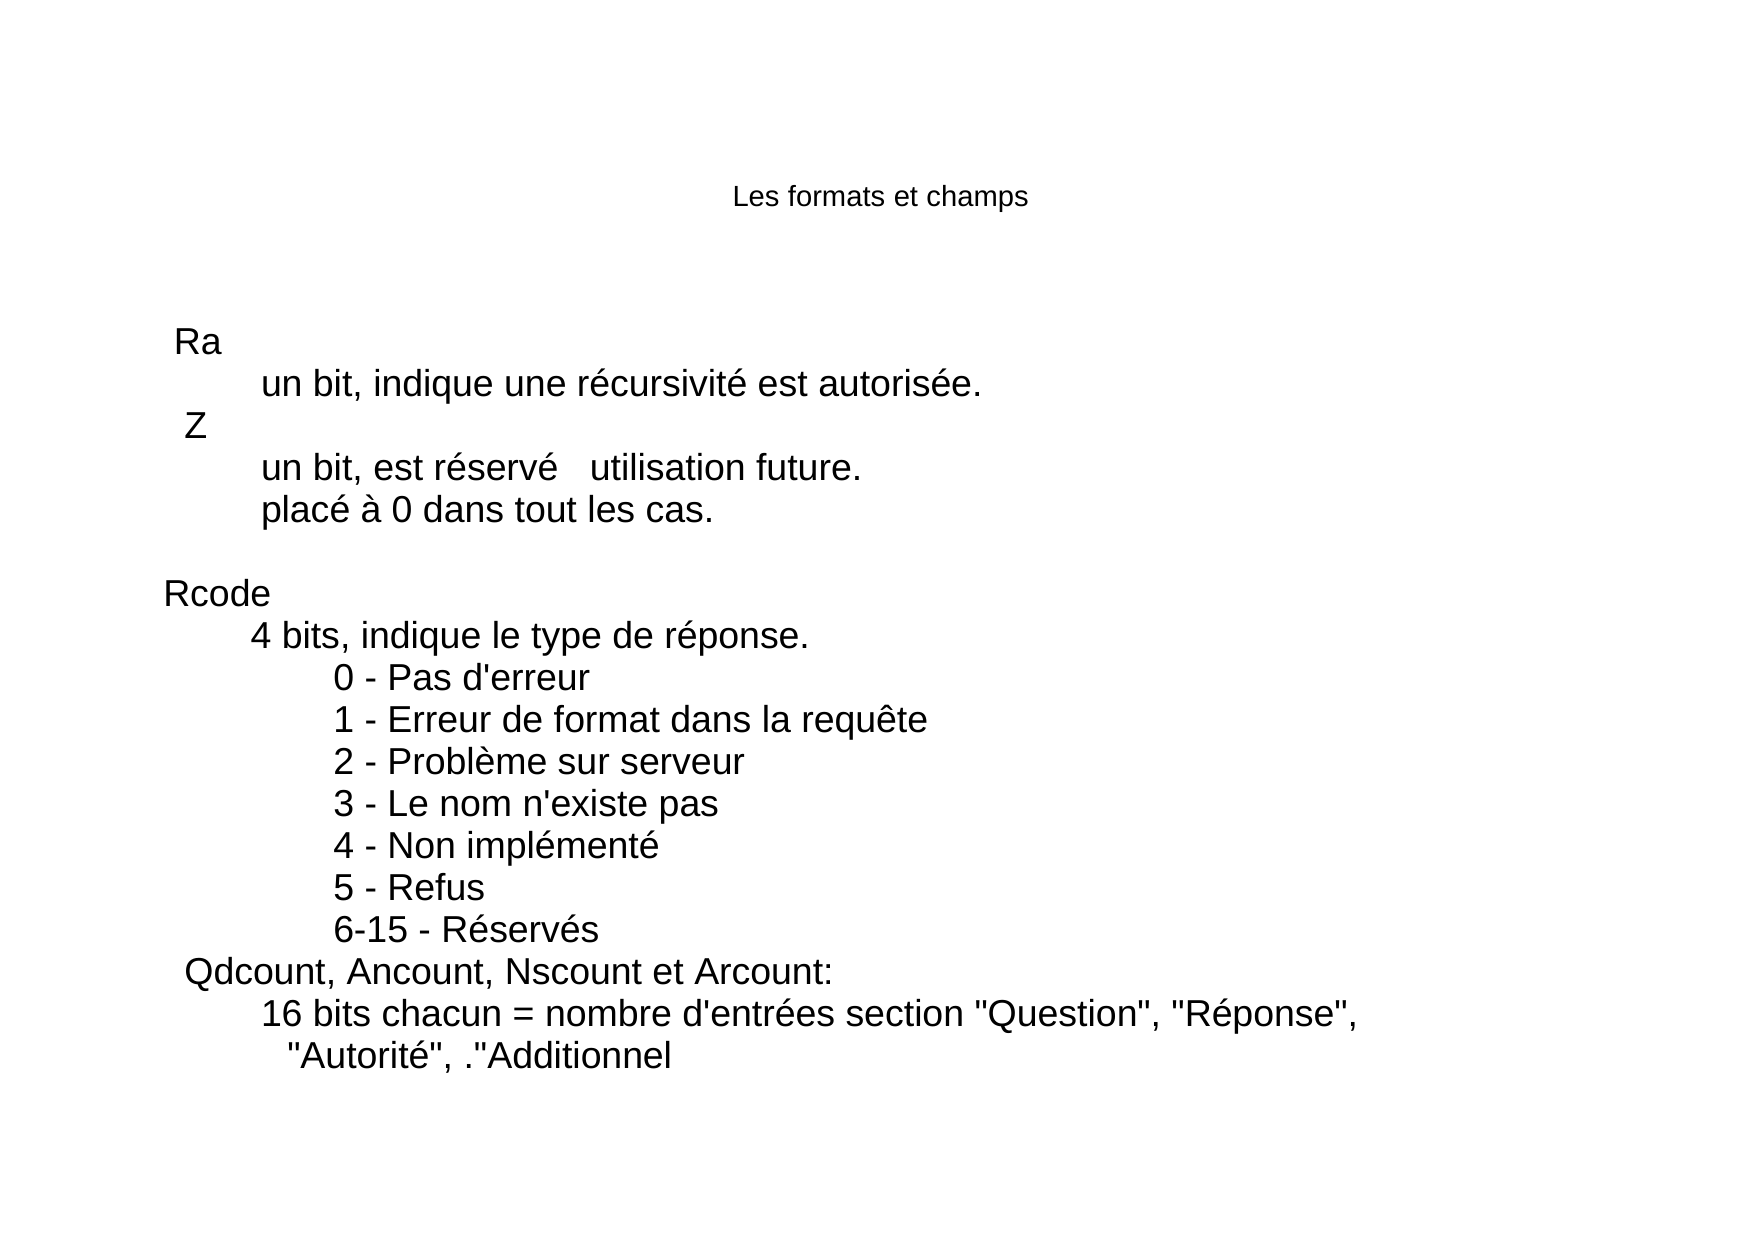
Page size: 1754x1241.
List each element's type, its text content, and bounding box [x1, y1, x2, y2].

list Ra un bit, indique une récursivité est autorisée. Z un bit, est réservé utilisation future. placé à 0 dans tout les cas. Rcode 4 bits, indique le type de réponse. 0 - Pas d'erreur 1 - Erreur de format dans la requête 2 - Problème sur serveur 3 - Le nom n'existe pas 4 - Non implémenté 5 - Refus 6-15 - Réservés Qdcount, Ancount, Nscount et Arcount: 16 bits chacun = nombre d'entrées section "Question", "Réponse", "Autorité", ."Additionnel [145, 320, 1608, 1158]
title Les formats et champs [145, 102, 1608, 291]
